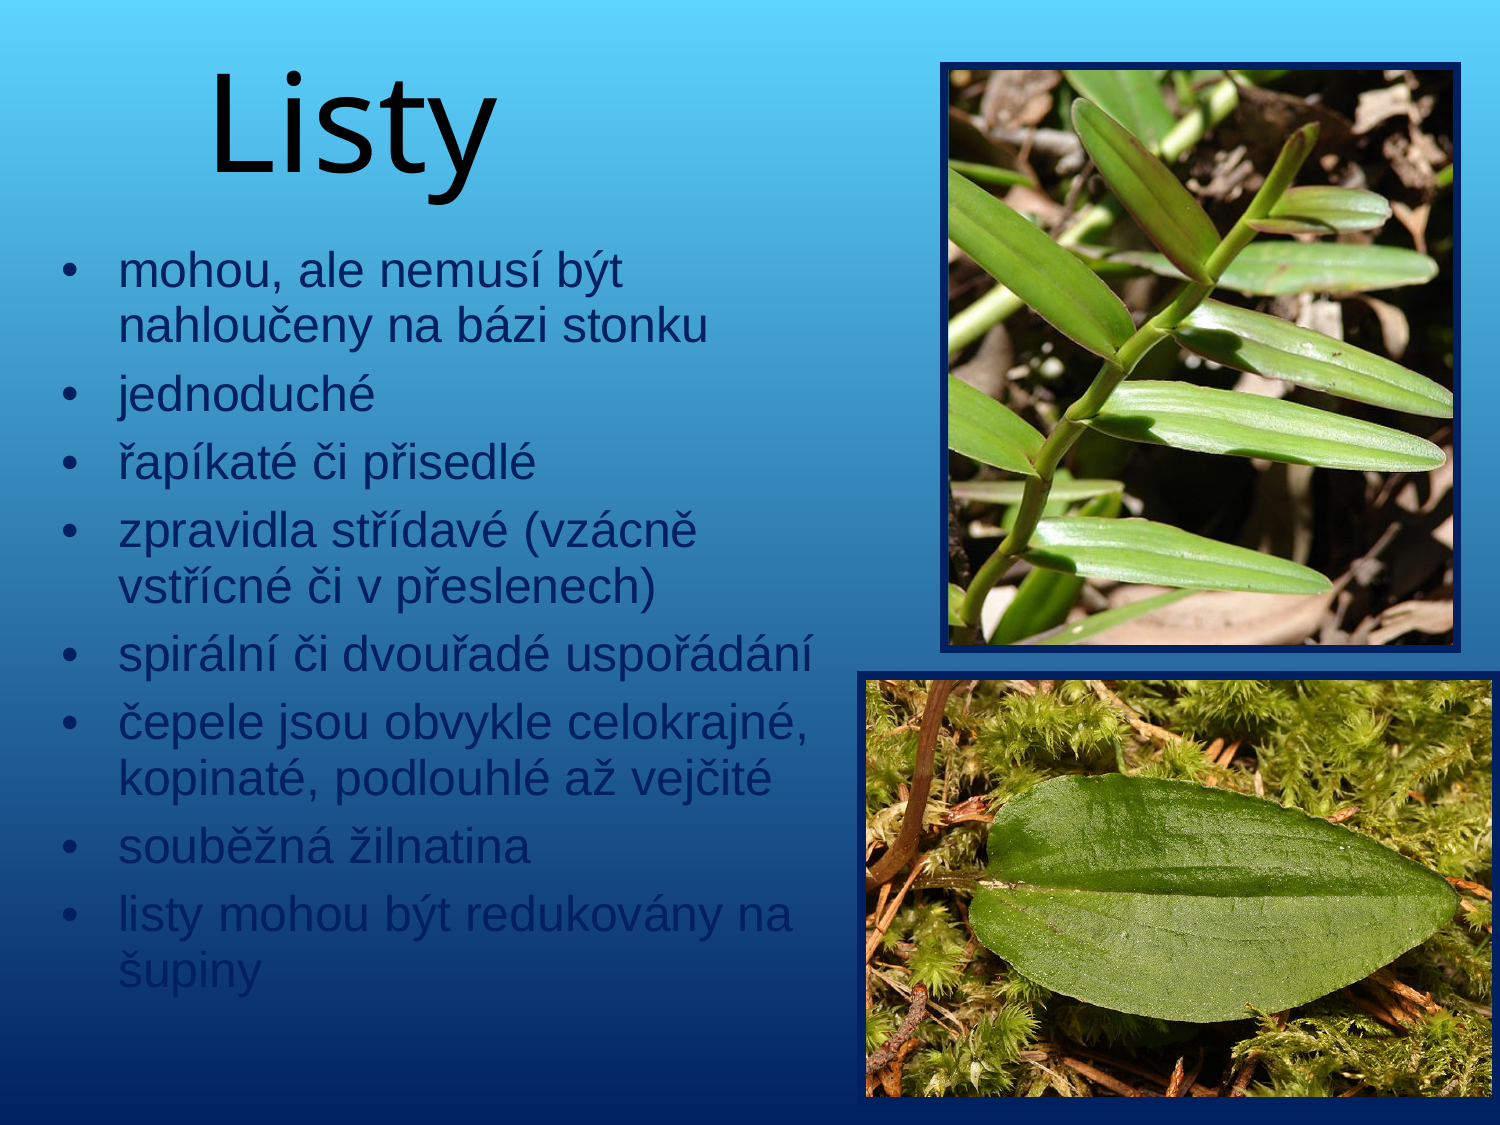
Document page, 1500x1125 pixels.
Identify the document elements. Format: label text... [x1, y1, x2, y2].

list mohou, ale nemusí být nahloučeny na bázi stonku jednoduché řapíkaté či přisedlé zpravidla střídavé (vzácně vstřícné či v přeslenech) spirální či dvouřadé uspořádání čepele jsou obvykle celokrajné, kopinaté, podlouhlé až vejčité souběžná žilnatina listy mohou být redukovány na šupiny [46, 234, 868, 1079]
text_box Listy [35, 23, 669, 211]
picture [865, 679, 1492, 1098]
picture [948, 70, 1454, 645]
